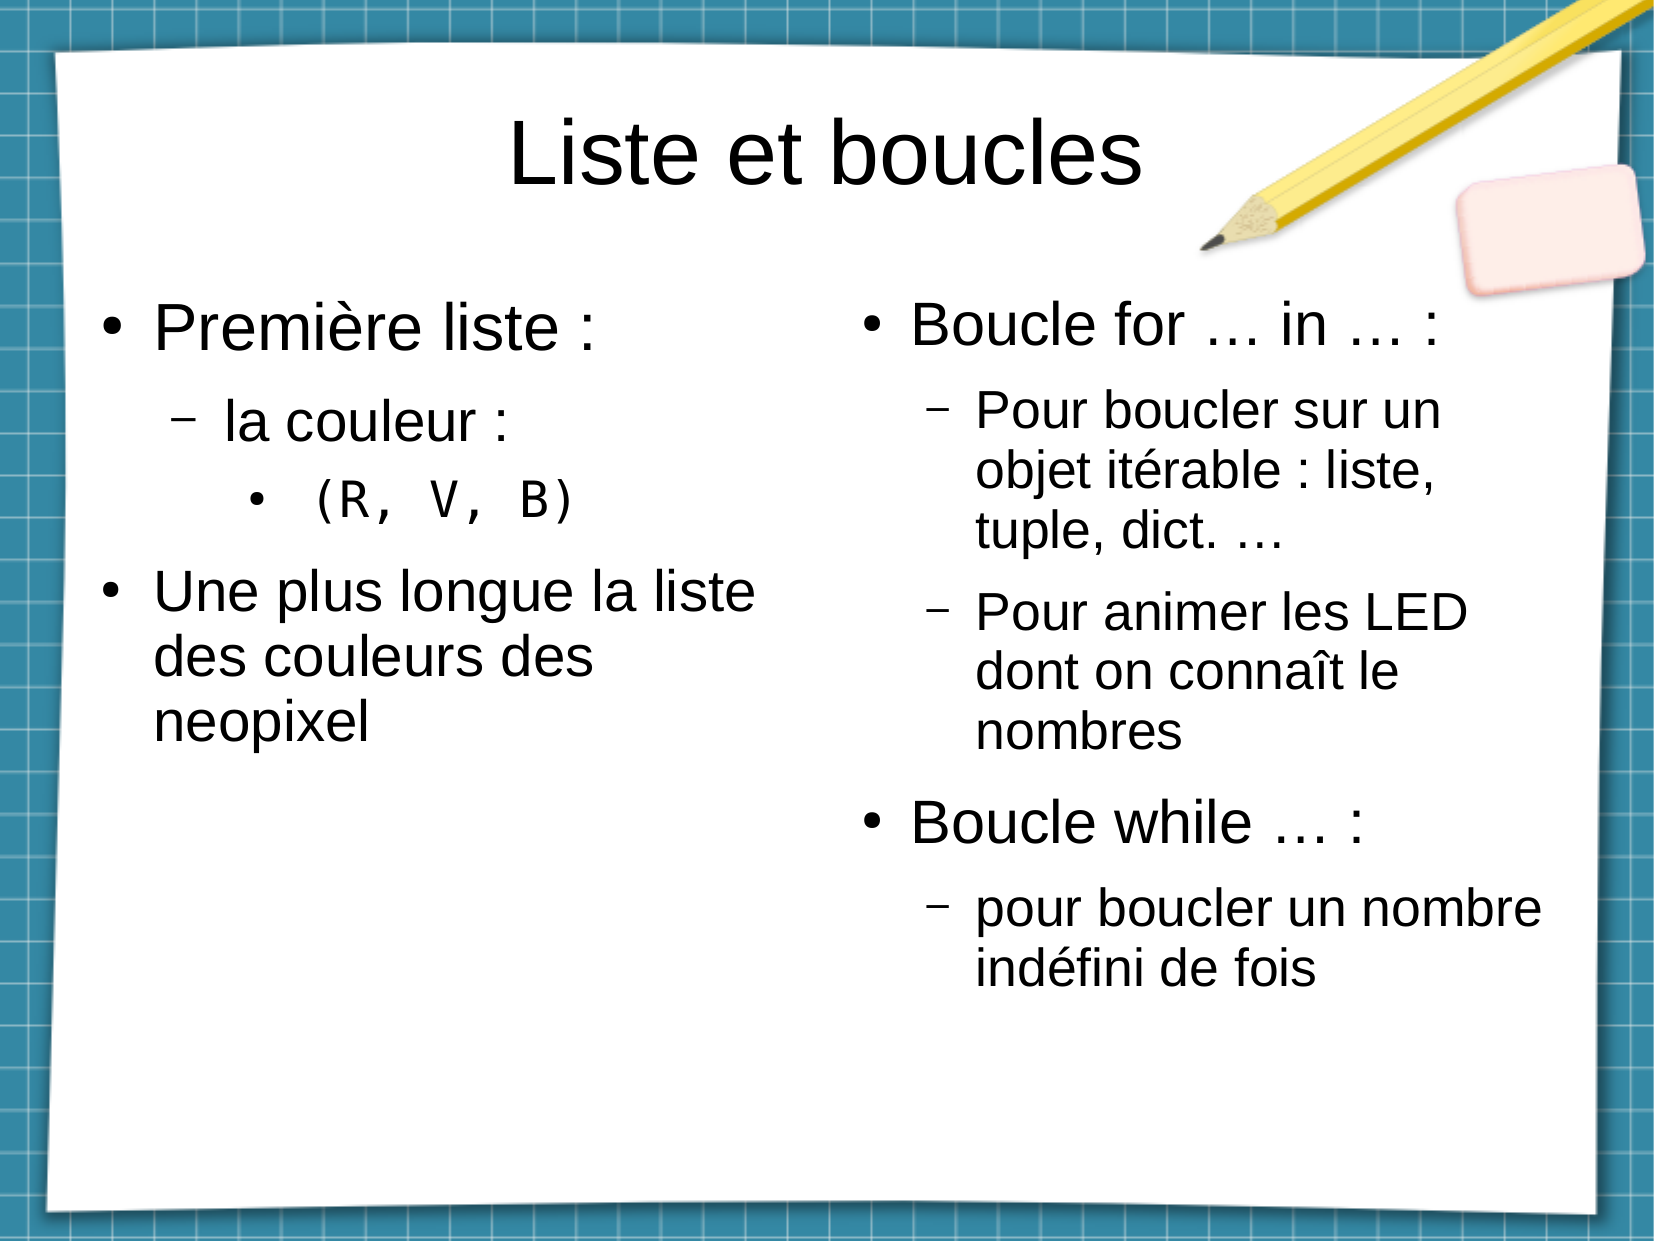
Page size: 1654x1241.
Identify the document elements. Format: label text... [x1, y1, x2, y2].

list Boucle for … in … : Pour boucler sur un objet itérable : liste, tuple, dict. … Pour animer les LED dont on connaît le nombres Boucle while … : pour boucler un nombre indéfini de fois [845, 290, 1572, 1010]
list Première liste : la couleur : (R, V, B) Une plus longue la liste des couleurs des neopixel [82, 290, 809, 1010]
title Liste et boucles [82, 49, 1571, 257]
picture [0, 0, 1654, 1241]
